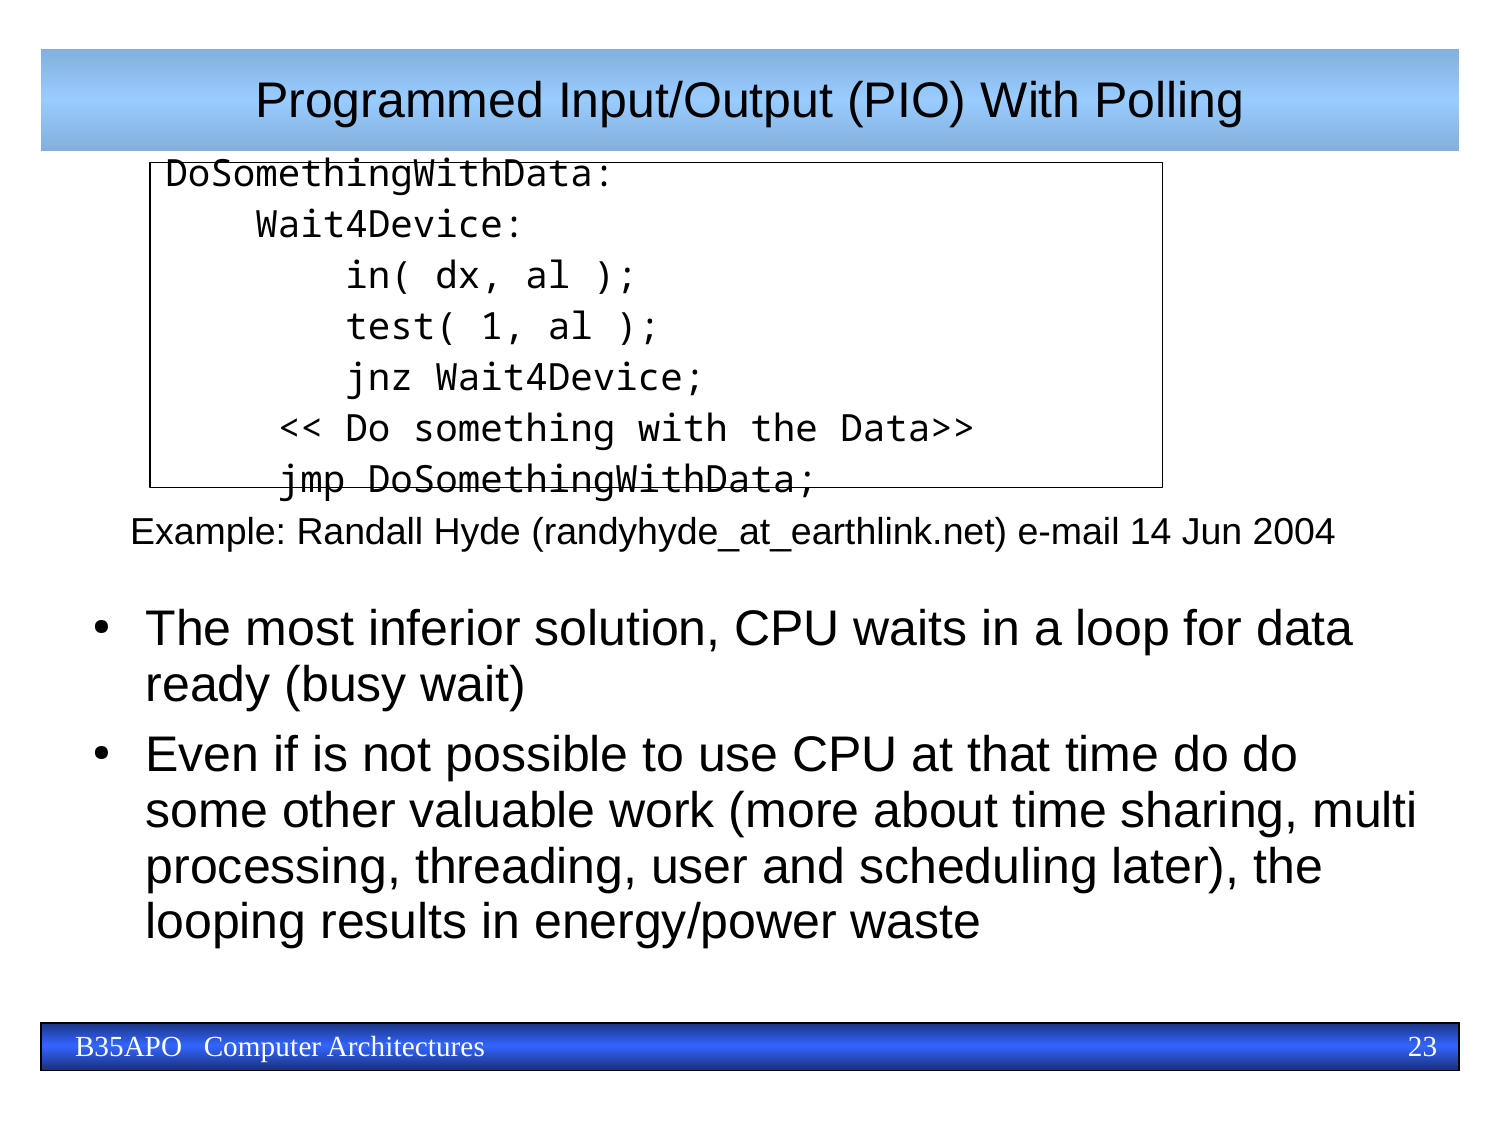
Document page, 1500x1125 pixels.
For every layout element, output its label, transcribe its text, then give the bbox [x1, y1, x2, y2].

title Programmed Input/Output (PIO) With Polling [41, 49, 1459, 151]
list The most inferior solution, CPU waits in a loop for data ready (busy wait) Even if is not possible to use CPU at that time do do some other valuable work (more about time sharing, multi processing, threading, user and scheduling later), the looping results in energy/power waste [75, 600, 1426, 1013]
text_box Example: Randall Hyde (randyhyde_at_earthlink.net) e-mail 14 Jun 2004 [112, 499, 1438, 563]
text_box DoSomethingWithData: Wait4Device: in( dx, al ); test( 1, al ); jnz Wait4Device; << Do something with the Data>> jmp DoSomethingWithData; [149, 162, 1163, 488]
